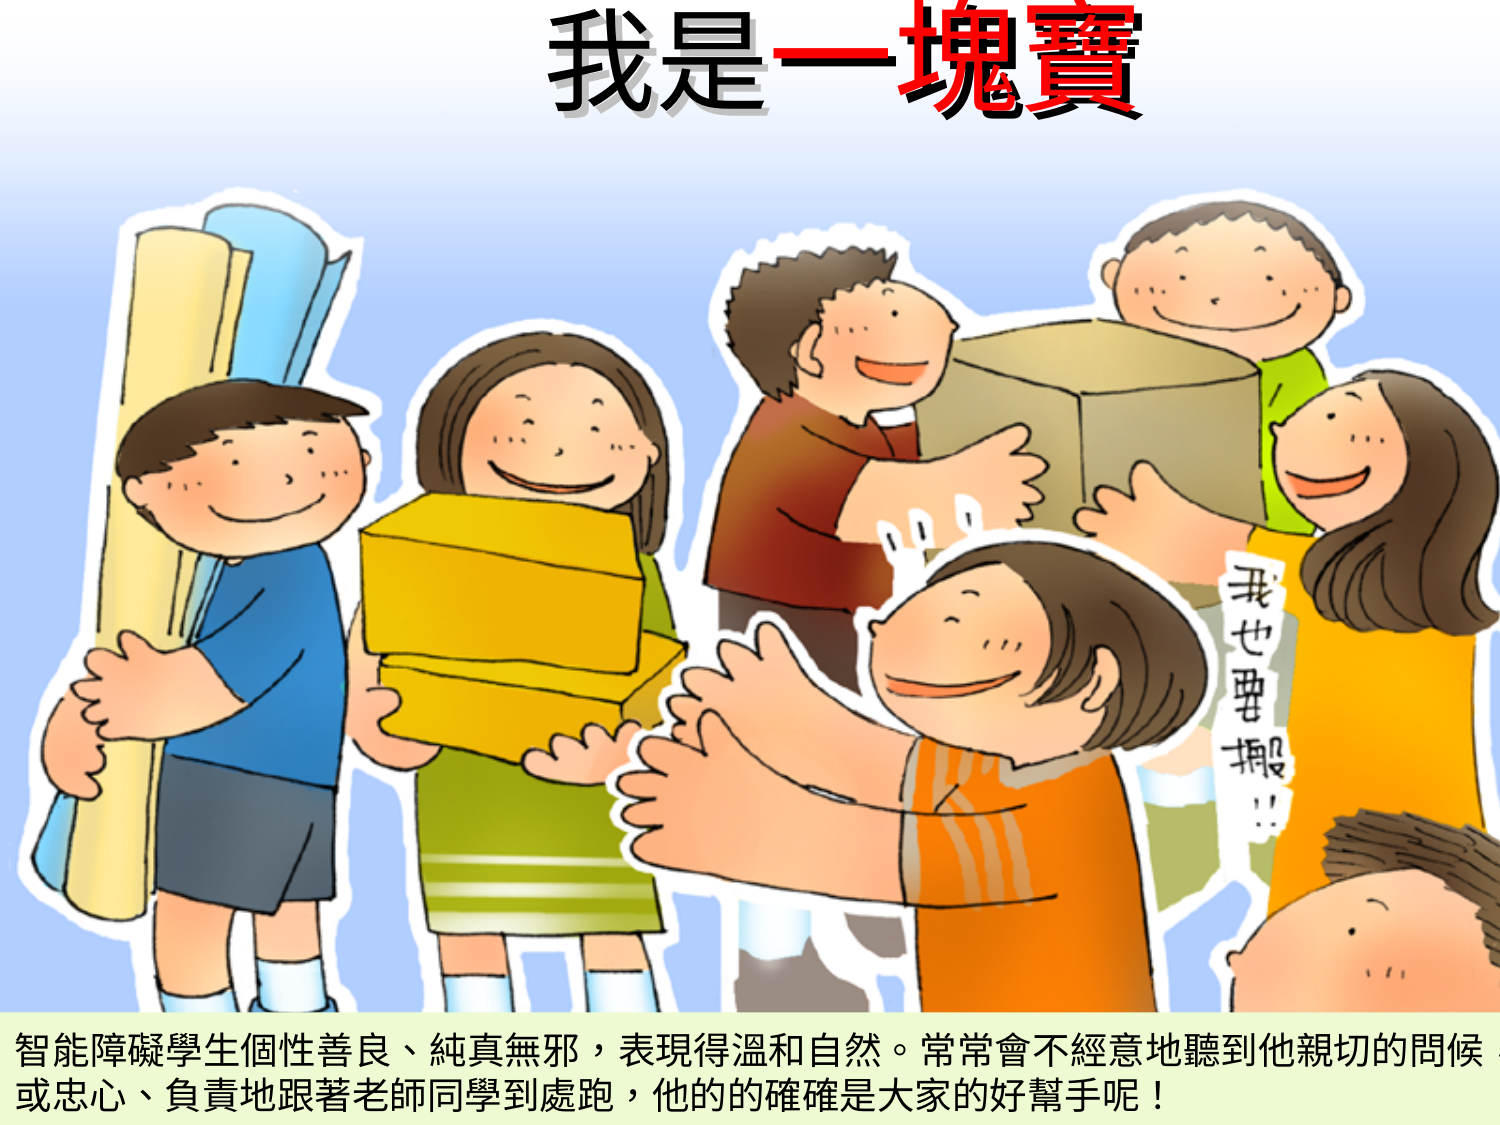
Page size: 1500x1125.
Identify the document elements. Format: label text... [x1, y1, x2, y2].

title 我是一塊寶 [362, 0, 1325, 138]
picture [0, 0, 1500, 1012]
subtitle 智能障礙學生個性善良、純真無邪，表現得溫和自然。常常會不經意地聽到他親切的問候，或忠心、負責地跟著老師同學到處跑，他的的確確是大家的好幫手呢！ [0, 1012, 1500, 1125]
